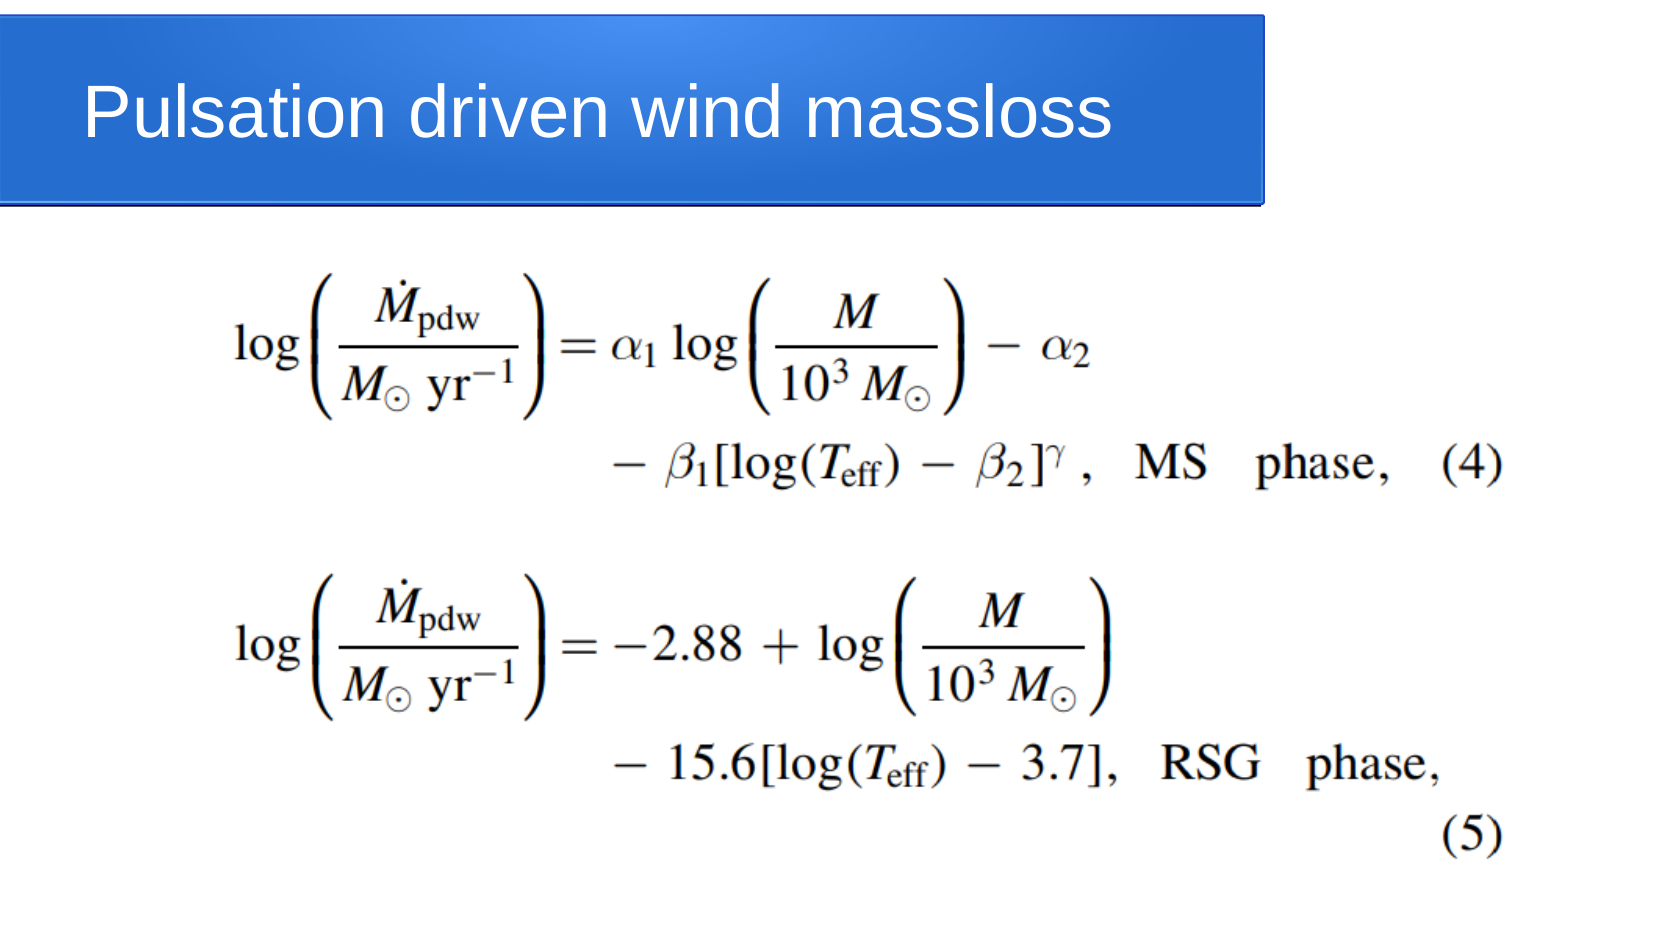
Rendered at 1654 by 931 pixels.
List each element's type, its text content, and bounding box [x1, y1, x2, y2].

title Pulsation driven wind massloss [82, 35, 1235, 189]
picture [195, 239, 1531, 892]
